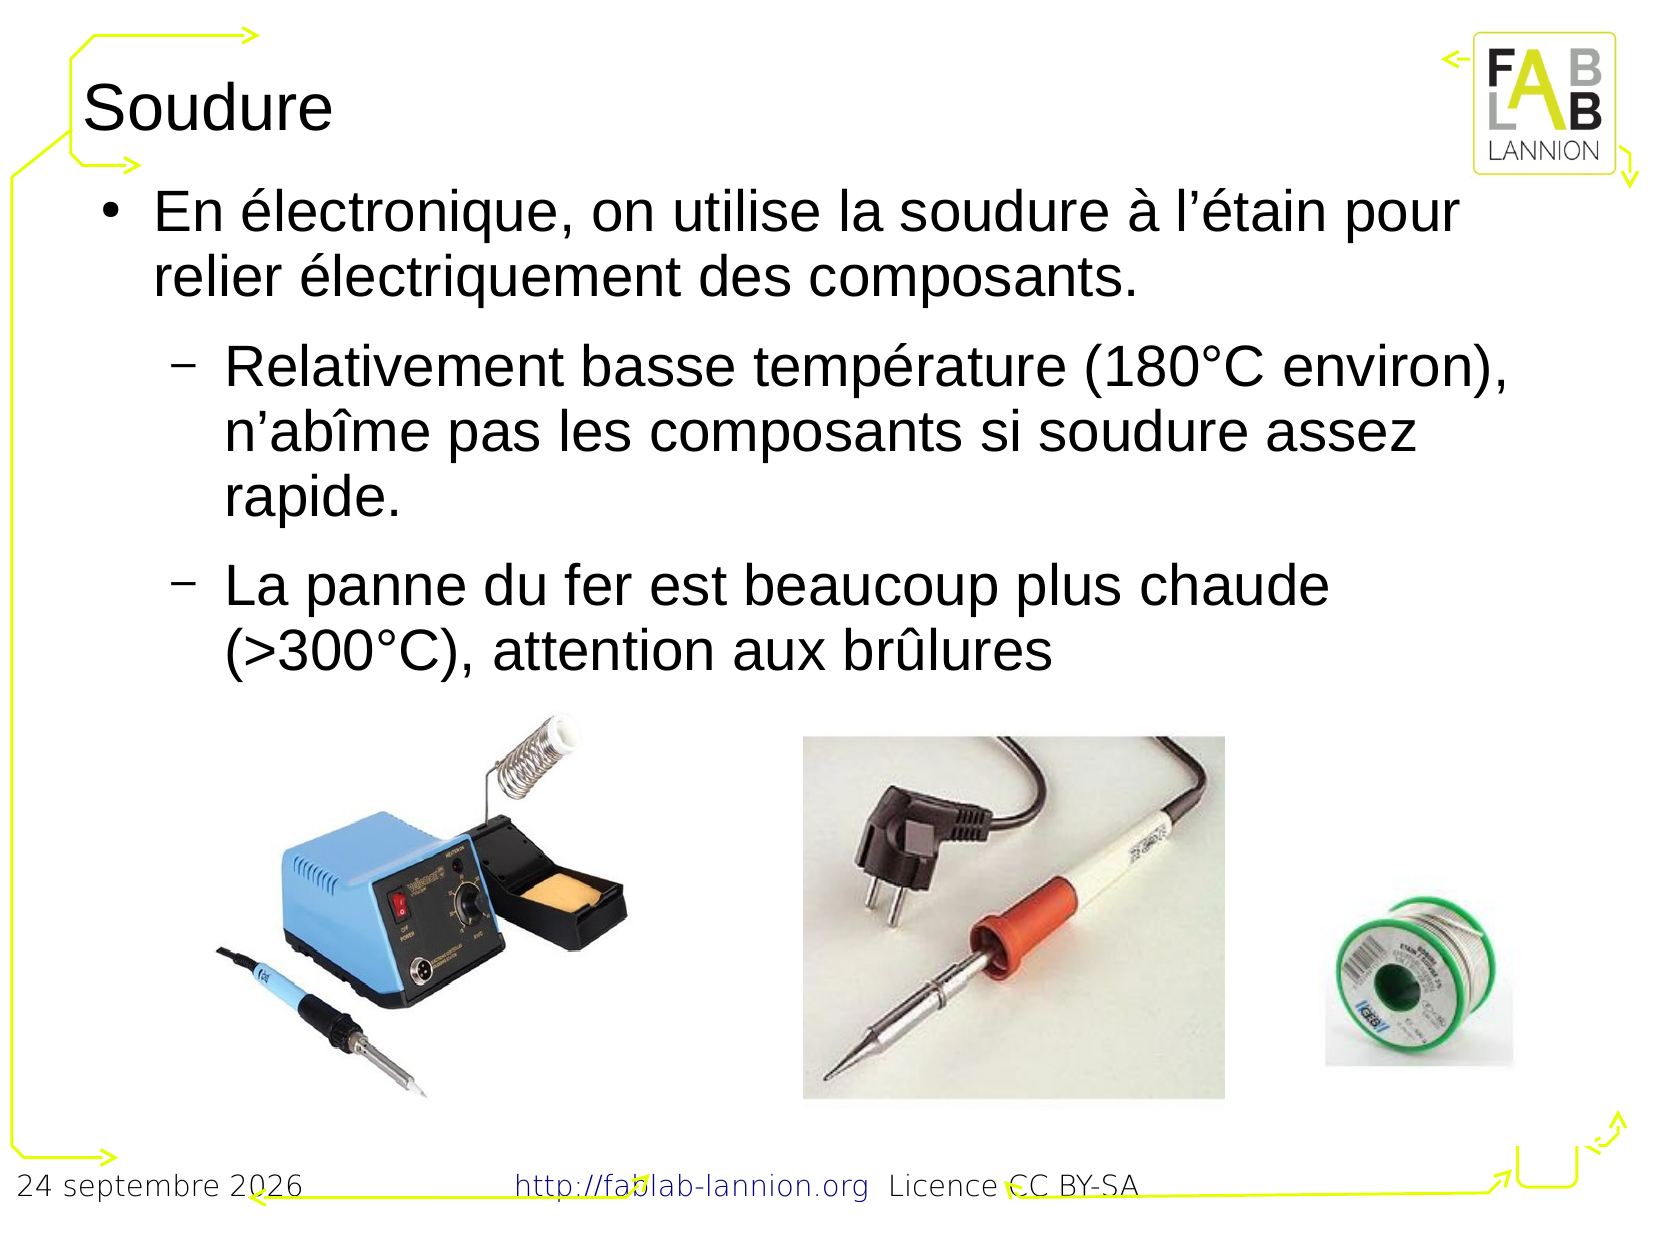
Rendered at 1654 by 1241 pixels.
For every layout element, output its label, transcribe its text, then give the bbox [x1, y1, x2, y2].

title Soudure [82, 49, 1441, 166]
list En électronique, on utilise la soudure à l’étain pour relier électriquement des composants. Relativement basse température (180°C environ), n’abîme pas les composants si soudure assez rapide. La panne du fer est beaucoup plus chaude (>300°C), attention aux brûlures [82, 178, 1571, 898]
picture [1470, 29, 1619, 178]
picture [803, 673, 1225, 1165]
picture [1244, 803, 1595, 1146]
picture [212, 898, 636, 1146]
